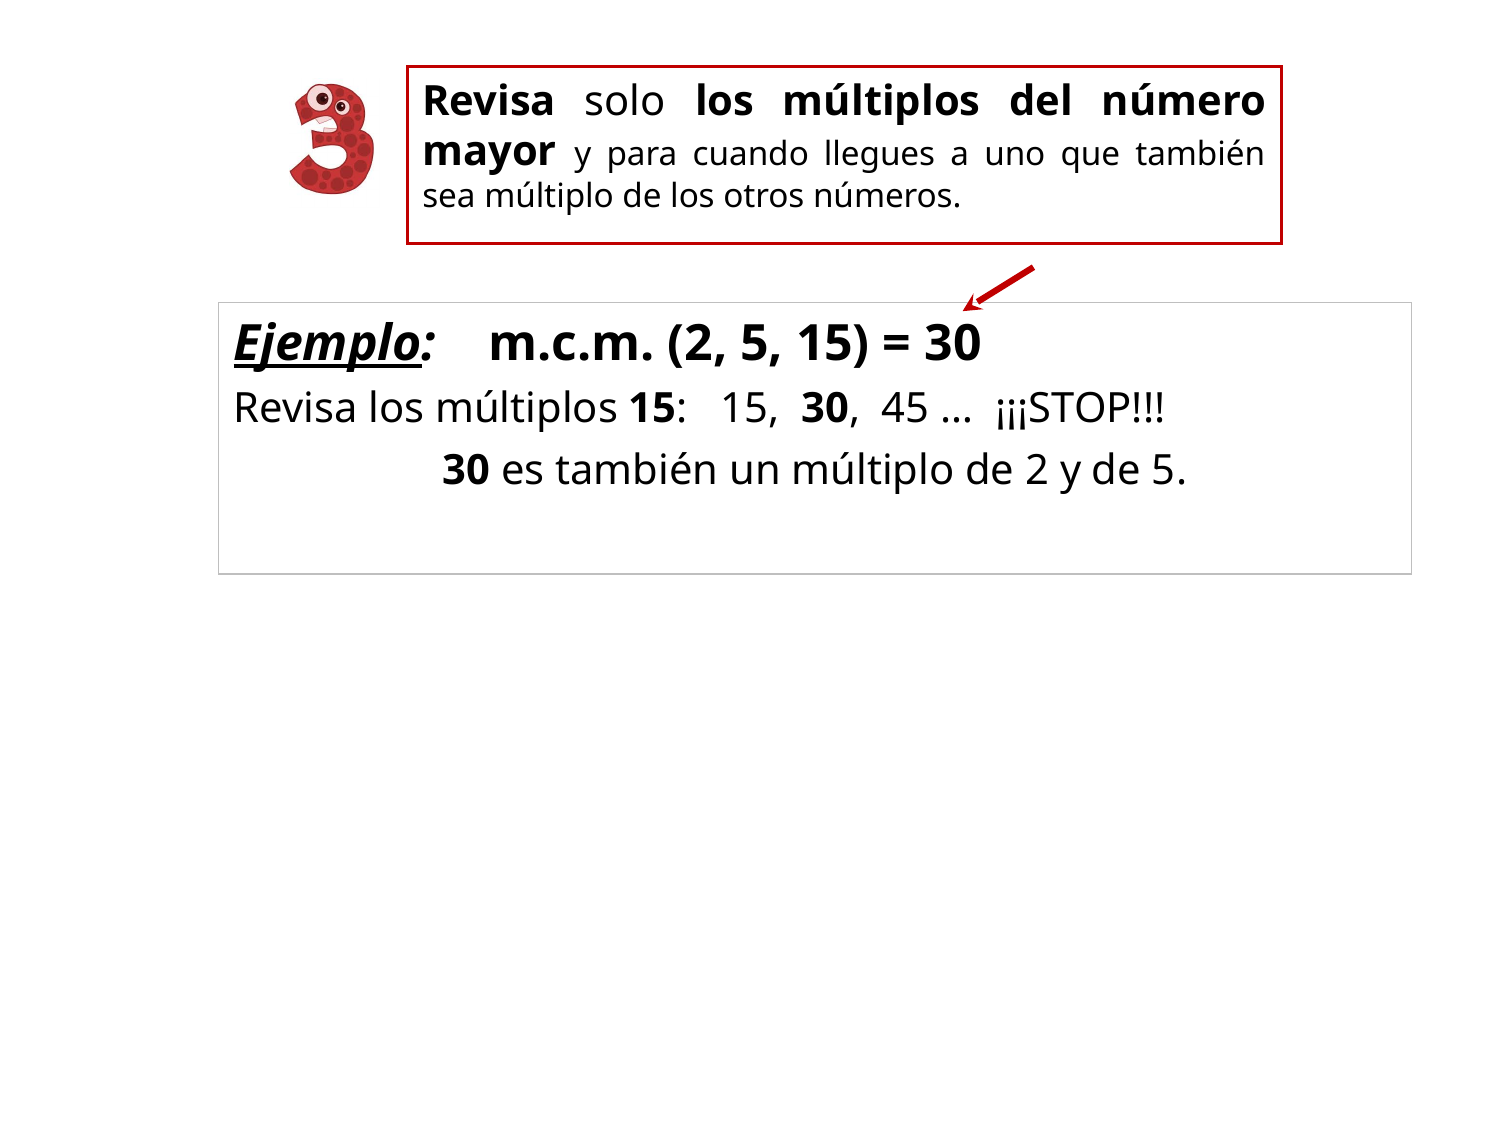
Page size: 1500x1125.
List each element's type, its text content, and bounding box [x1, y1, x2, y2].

text_box Ejemplo: m.c.m. (2, 5, 15) = 30 Revisa los múltiplos 15: 15, 30, 45 … ¡¡¡STOP!!! 30 es también un múltiplo de 2 y de 5. [218, 302, 1412, 575]
text_box Revisa solo los múltiplos del número mayor y para cuando llegues a uno que también sea múltiplo de los otros números. [407, 66, 1282, 244]
picture [289, 78, 380, 209]
